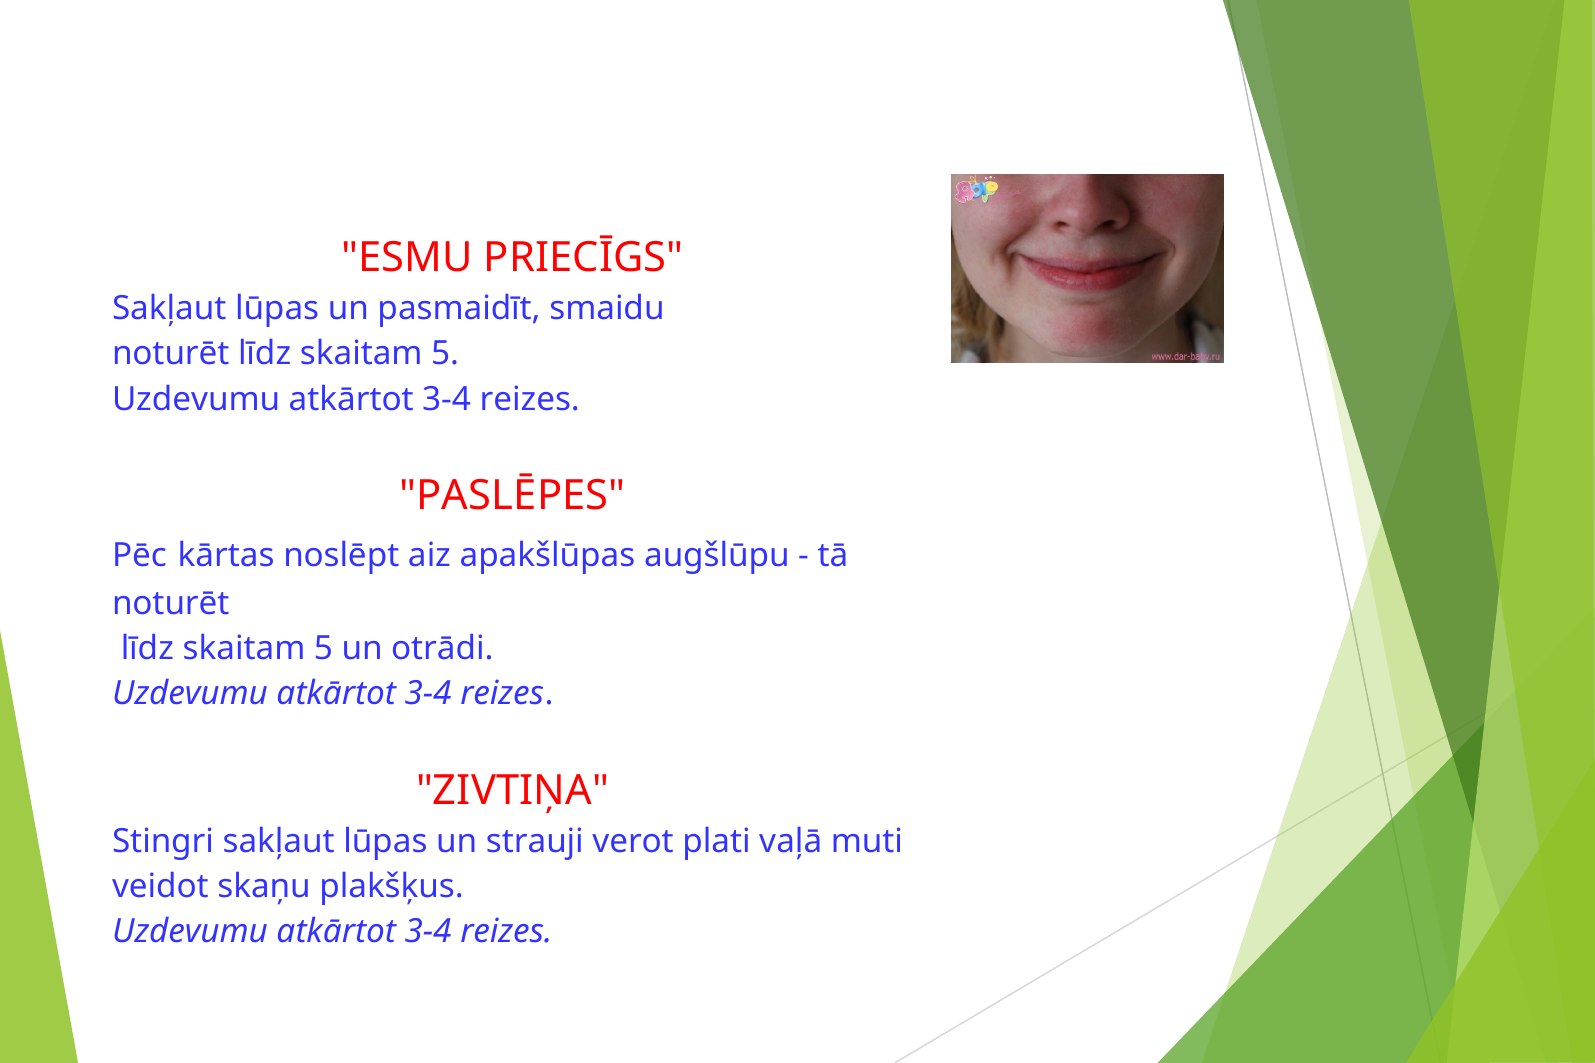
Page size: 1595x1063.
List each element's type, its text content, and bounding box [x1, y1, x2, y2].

text_box "ESMU PRIECĪGS" Sakļaut lūpas un pasmaidīt, smaidu noturēt līdz skaitam 5. Uzdevumu atkārtot 3-4 reizes. "PASLĒPES" Pēc kārtas noslēpt aiz apakšlūpas augšlūpu - tā noturēt līdz skaitam 5 un otrādi. Uzdevumu atkārtot 3-4 reizes. "ZIVTIŅA" Stingri sakļaut lūpas un strauji verot plati vaļā muti veidot skaņu plakšķus. Uzdevumu atkārtot 3-4 reizes. [97, 94, 981, 917]
picture [951, 174, 1224, 363]
